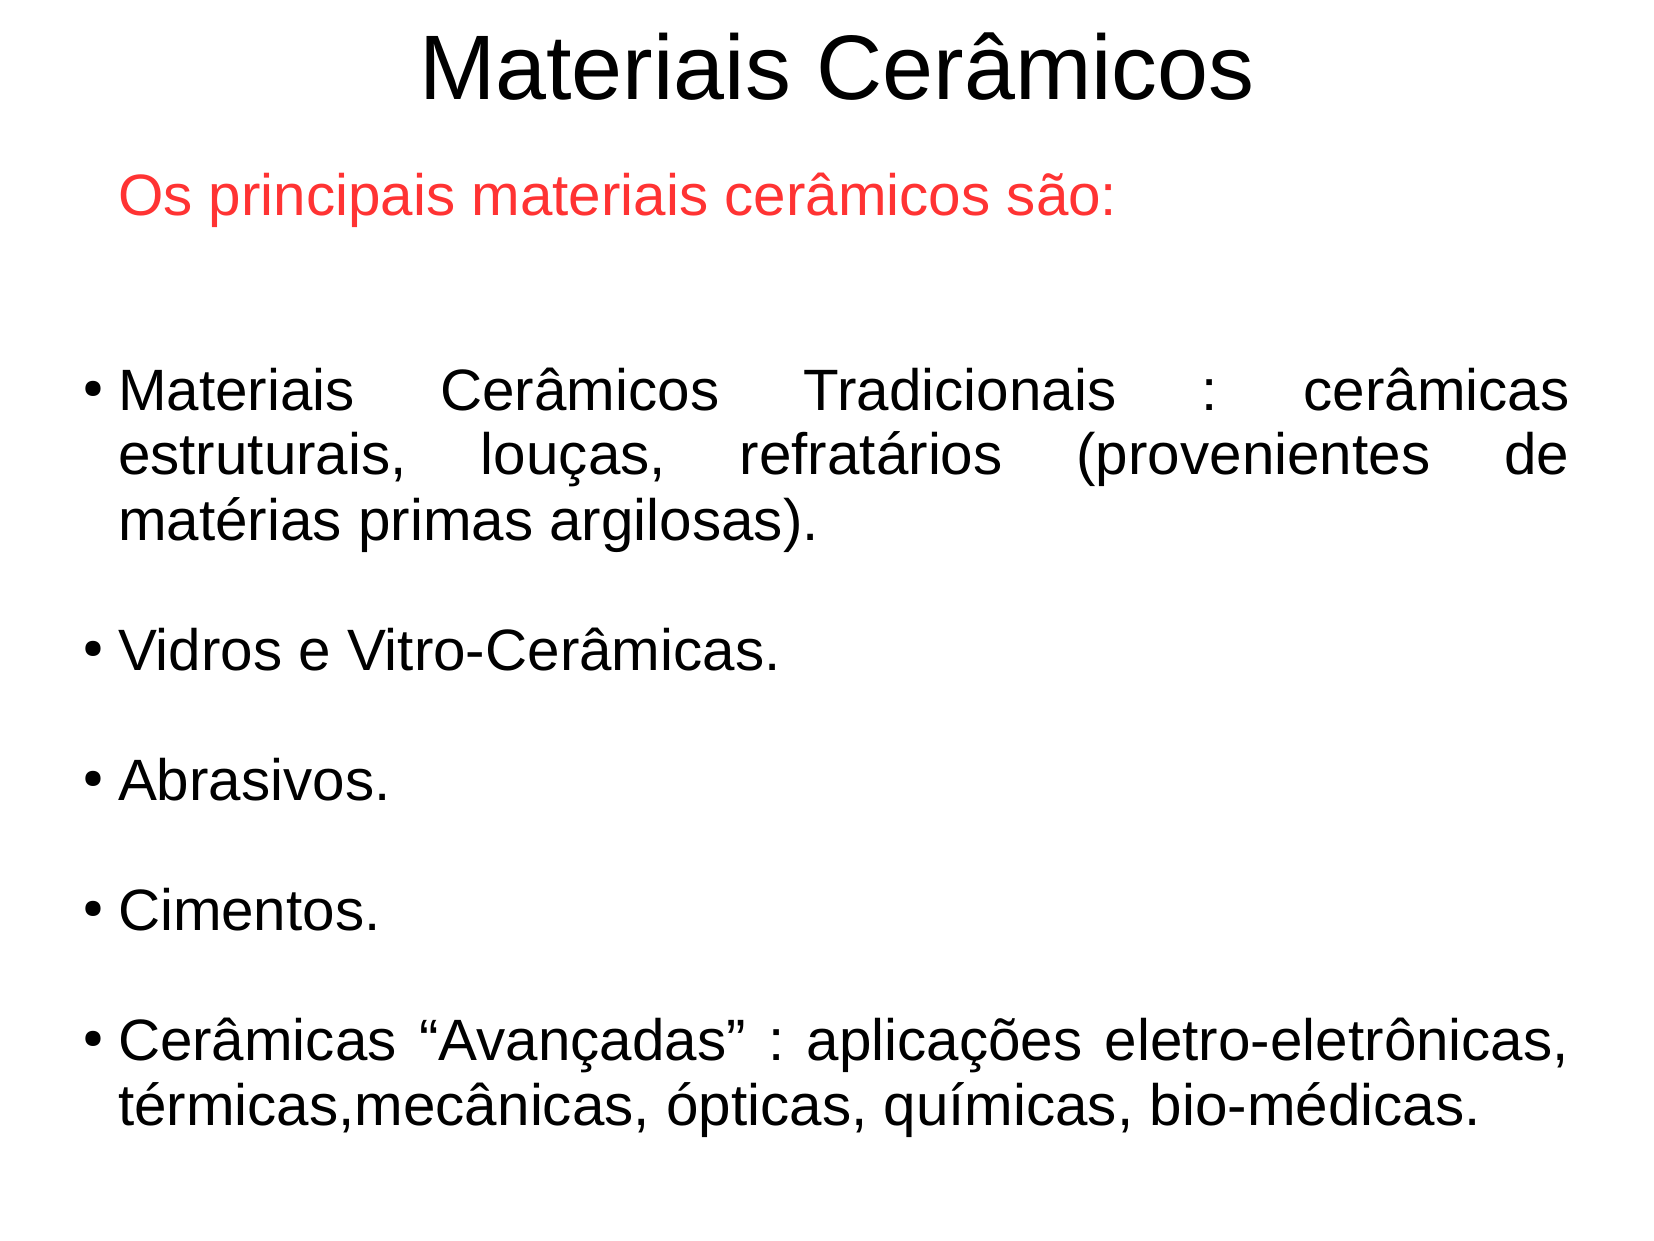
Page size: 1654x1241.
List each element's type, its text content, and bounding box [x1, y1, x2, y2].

title Materiais Cerâmicos [106, 0, 1595, 172]
subtitle Os principais materiais cerâmicos são: Materiais Cerâmicos Tradicionais : cerâmicas estruturais, louças, refratários (provenientes de matérias primas argilosas). Vidros e Vitro-Cerâmicas. Abrasivos. Cimentos. Cerâmicas “Avançadas” : aplicações eletro-eletrônicas, térmicas,mecânicas, ópticas, químicas, bio-médicas. [82, 162, 1571, 1138]
